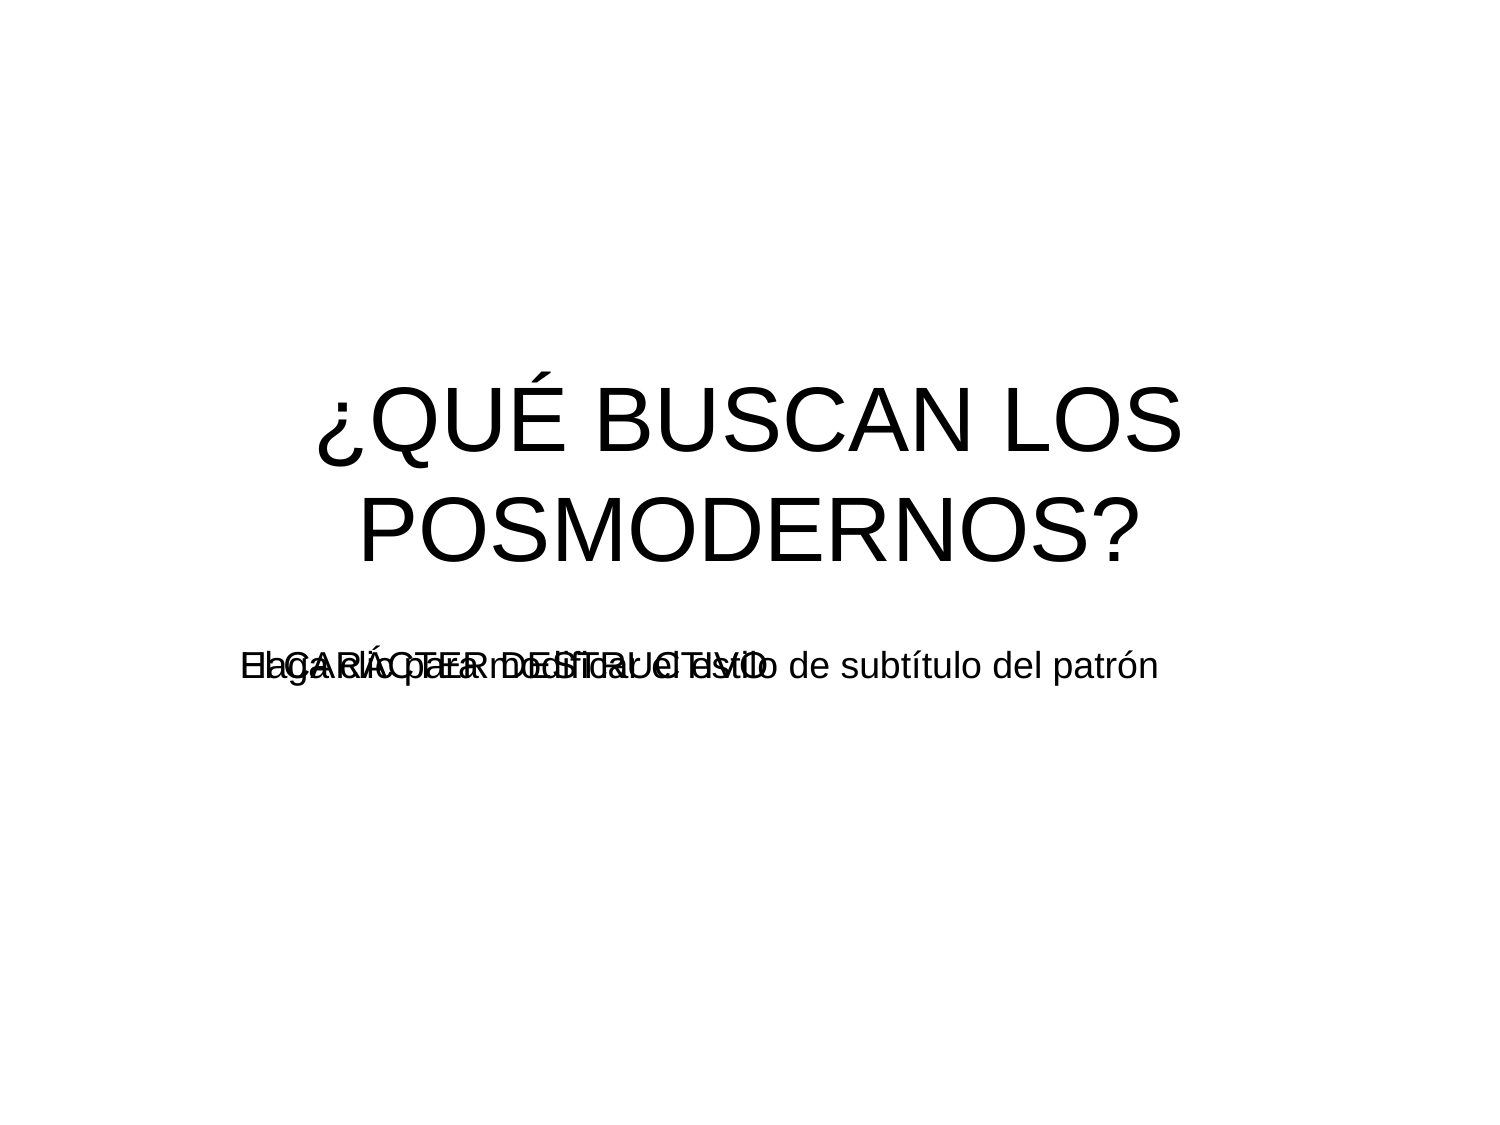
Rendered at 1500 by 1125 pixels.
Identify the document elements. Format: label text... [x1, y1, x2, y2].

title ¿QUÉ BUSCAN LOS POSMODERNOS? [112, 349, 1388, 591]
text_box El CARÁCTER DESTRUCTIVO [224, 637, 1275, 925]
